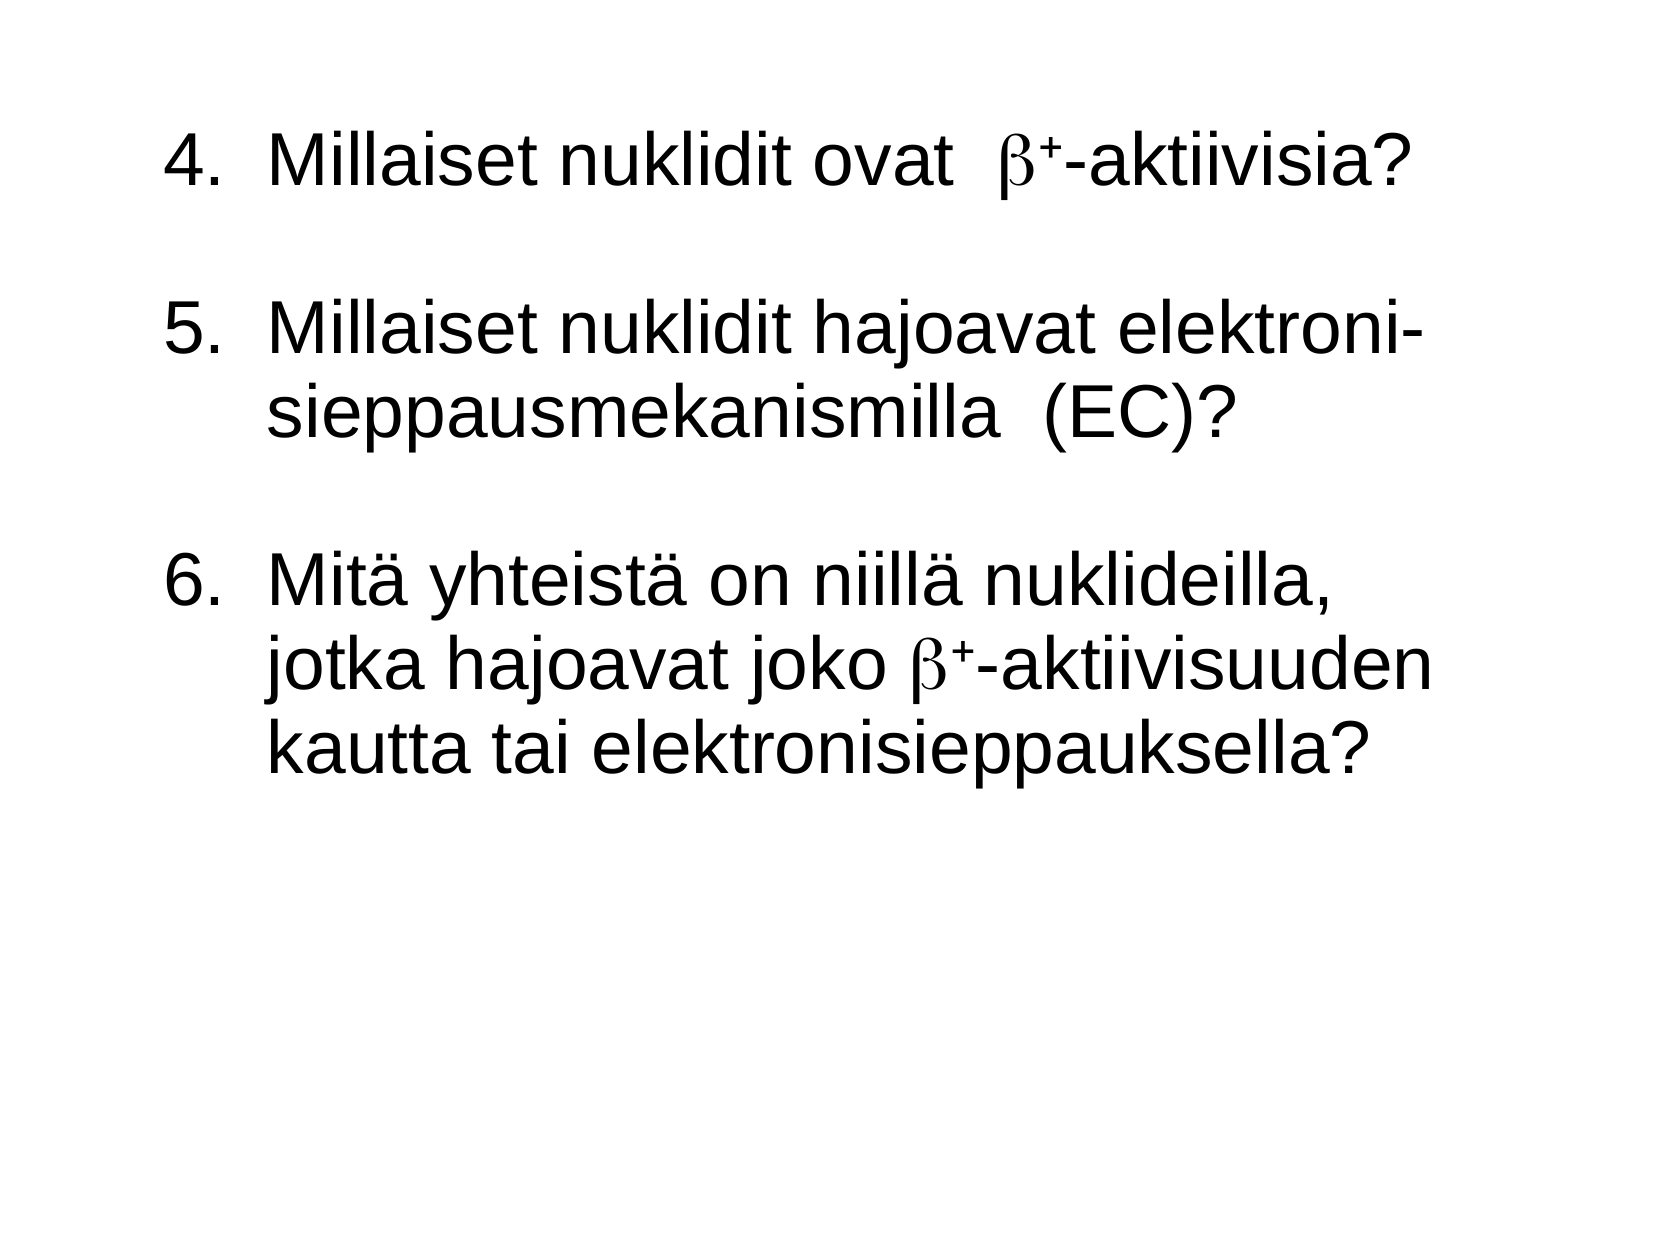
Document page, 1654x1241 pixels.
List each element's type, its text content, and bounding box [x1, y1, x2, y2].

text_box 4. Millaiset nuklidit ovat b+-aktiivisia? 5. Millaiset nuklidit hajoavat elektroni- sieppausmekanismilla (EC)? 6. Mitä yhteistä on niillä nuklideilla, jotka hajoavat joko b+-aktiivisuuden kautta tai elektronisieppauksella? [148, 109, 1489, 1241]
